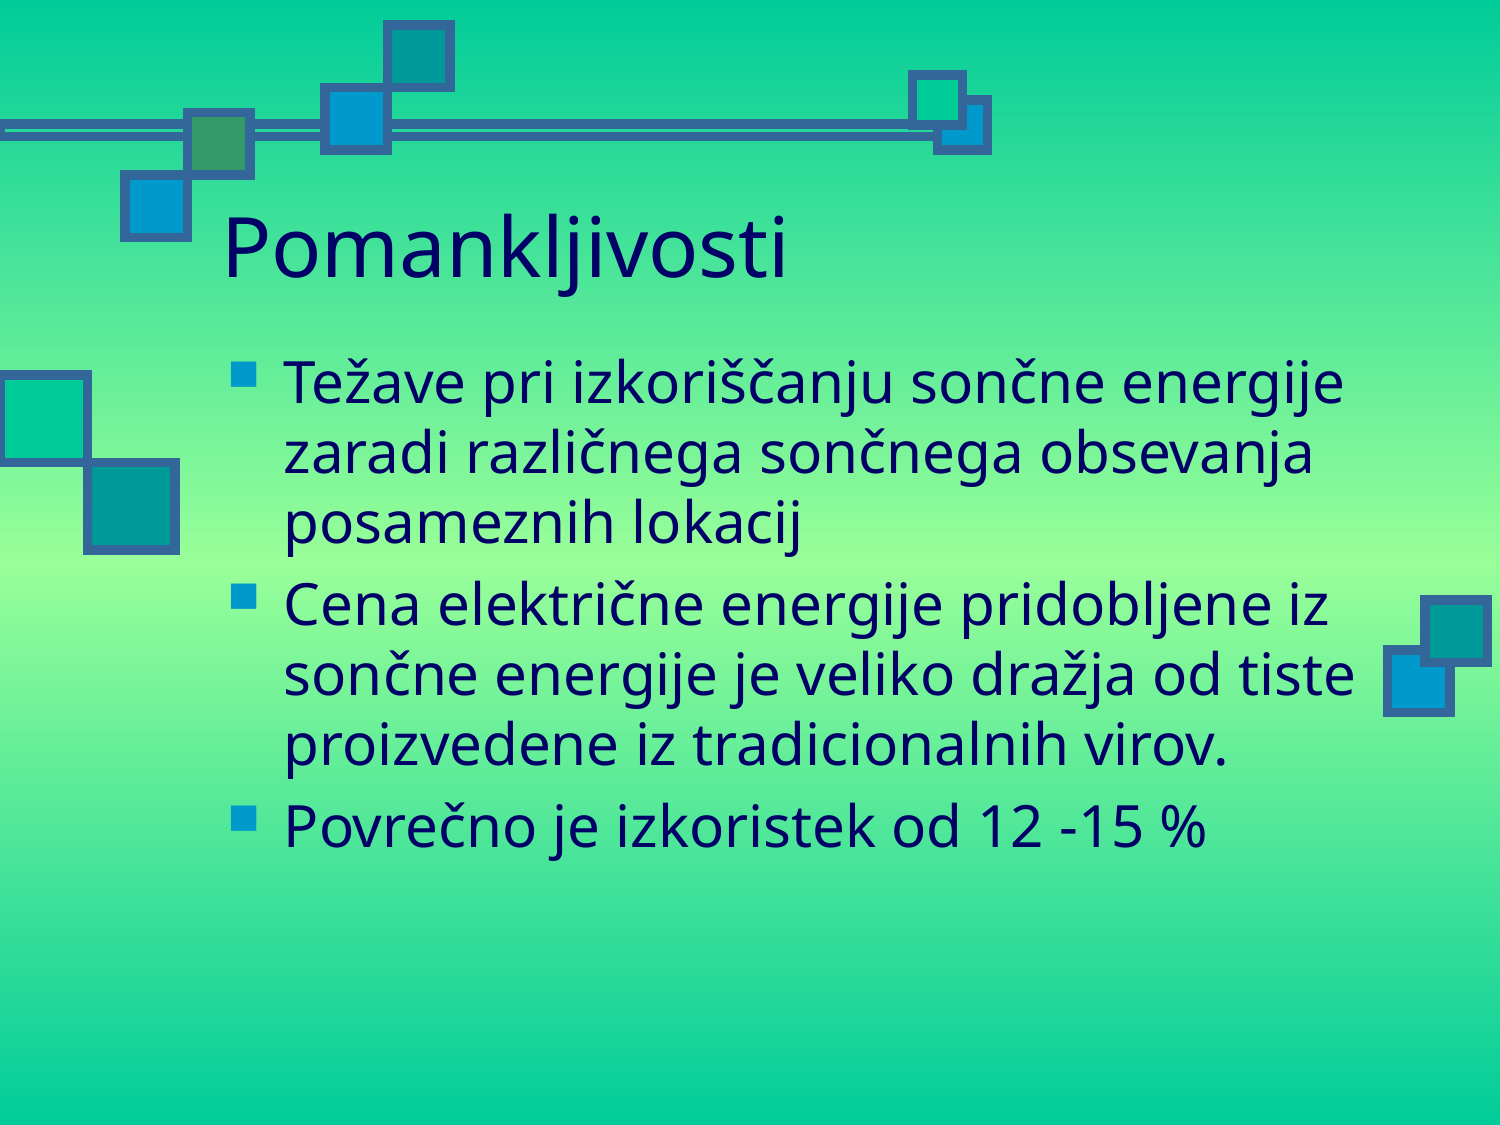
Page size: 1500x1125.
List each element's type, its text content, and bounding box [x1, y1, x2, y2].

list Težave pri izkoriščanju sončne energije zaradi različnega sončnega obsevanja posameznih lokacij Cena električne energije pridobljene iz sončne energije je veliko dražja od tiste proizvedene iz tradicionalnih virov. Povrečno je izkoristek od 12 -15 % [212, 338, 1375, 1013]
title Pomankljivosti [206, 125, 1369, 363]
